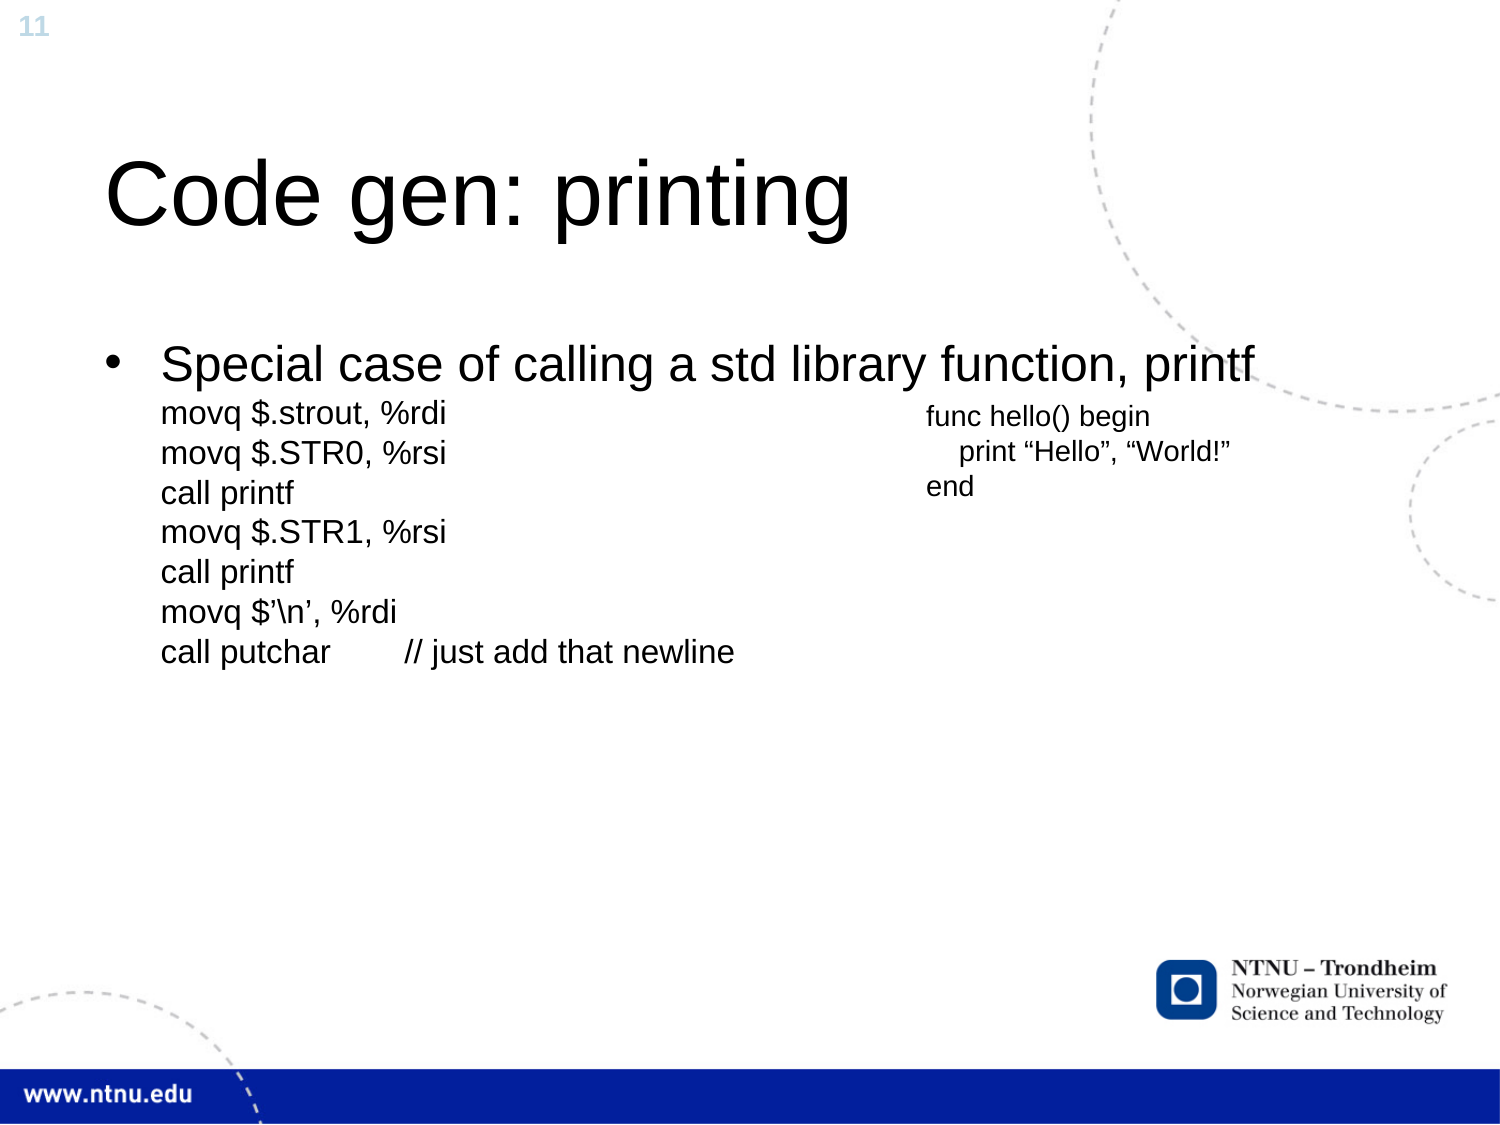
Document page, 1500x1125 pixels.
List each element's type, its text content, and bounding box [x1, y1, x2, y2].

title Code gen: printing [89, 87, 1365, 291]
text_box func hello() begin print “Hello”, “World!” end [855, 389, 1291, 511]
list Special case of calling a std library function, printf movq $.strout, %rdi movq $.STR0, %rsi call printf movq $.STR1, %rsi call printf movq $’\n’, %rdi call putchar // just add that newline [89, 323, 1365, 902]
picture [0, 0, 1500, 1125]
